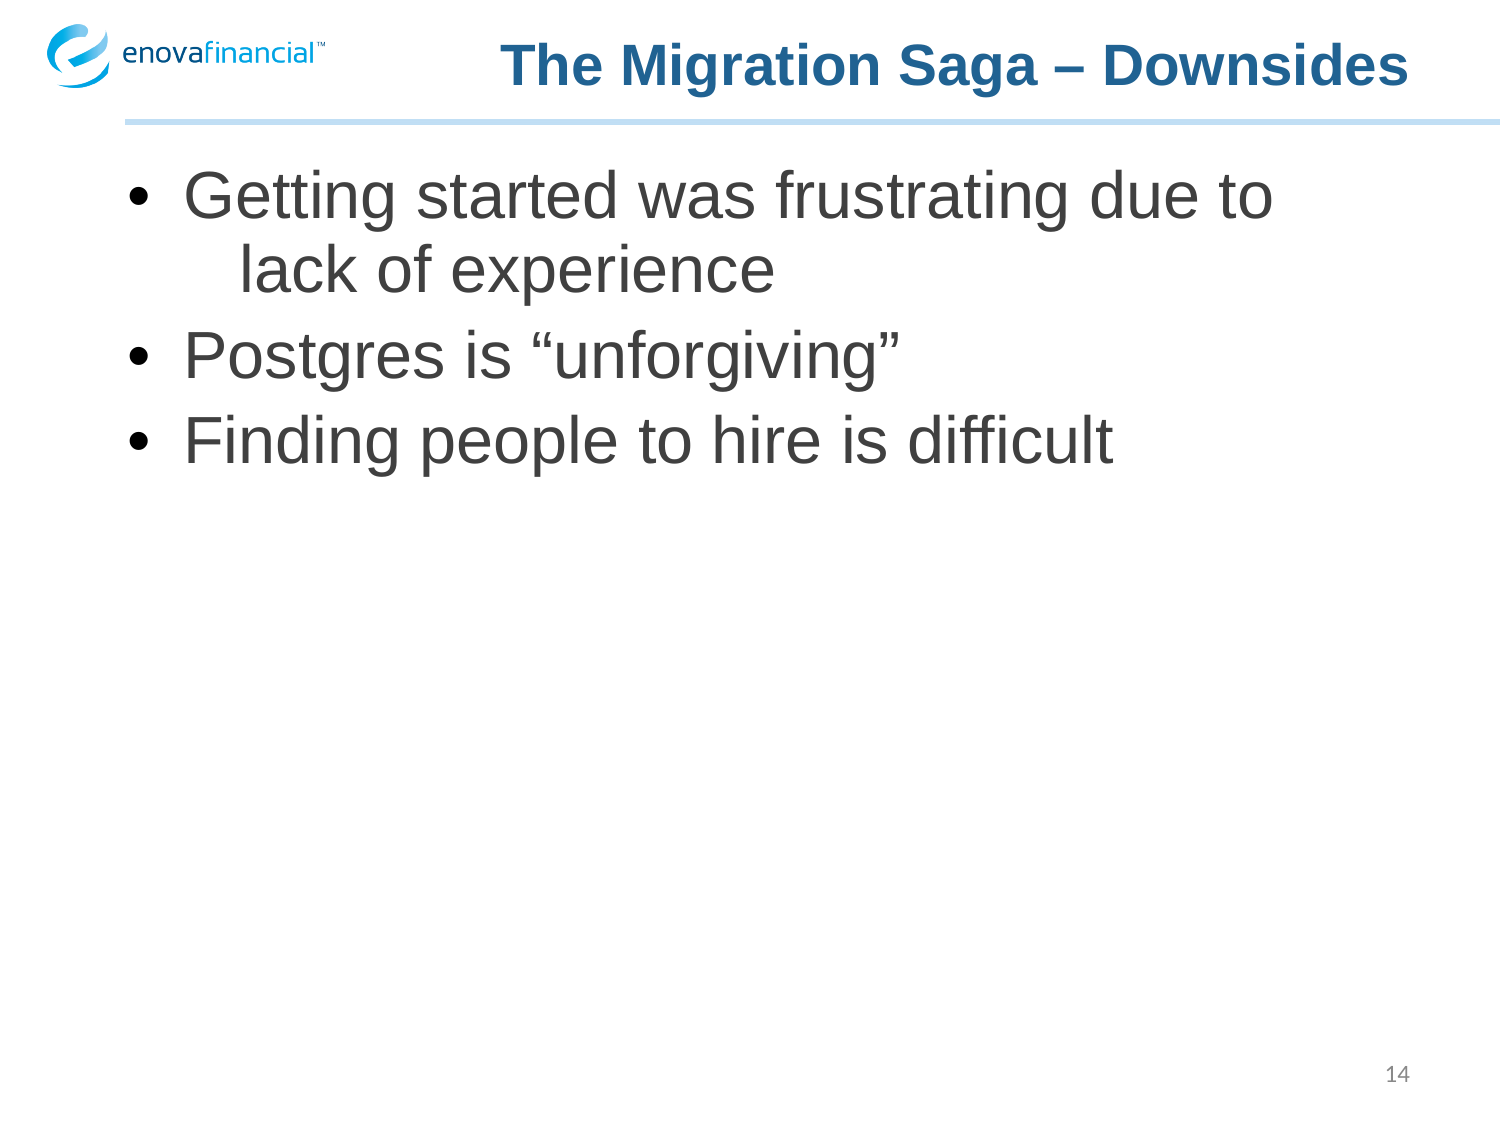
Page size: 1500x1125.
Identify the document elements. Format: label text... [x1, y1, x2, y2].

list The Migration Saga – Downsides [337, 24, 1426, 113]
picture [125, 119, 1500, 125]
list Getting started was frustrating due to lack of experience Postgres is “unforgiving” Finding people to hire is difficult [112, 149, 1425, 988]
picture [47, 24, 325, 88]
text_box 28 [1074, 1042, 1426, 1103]
